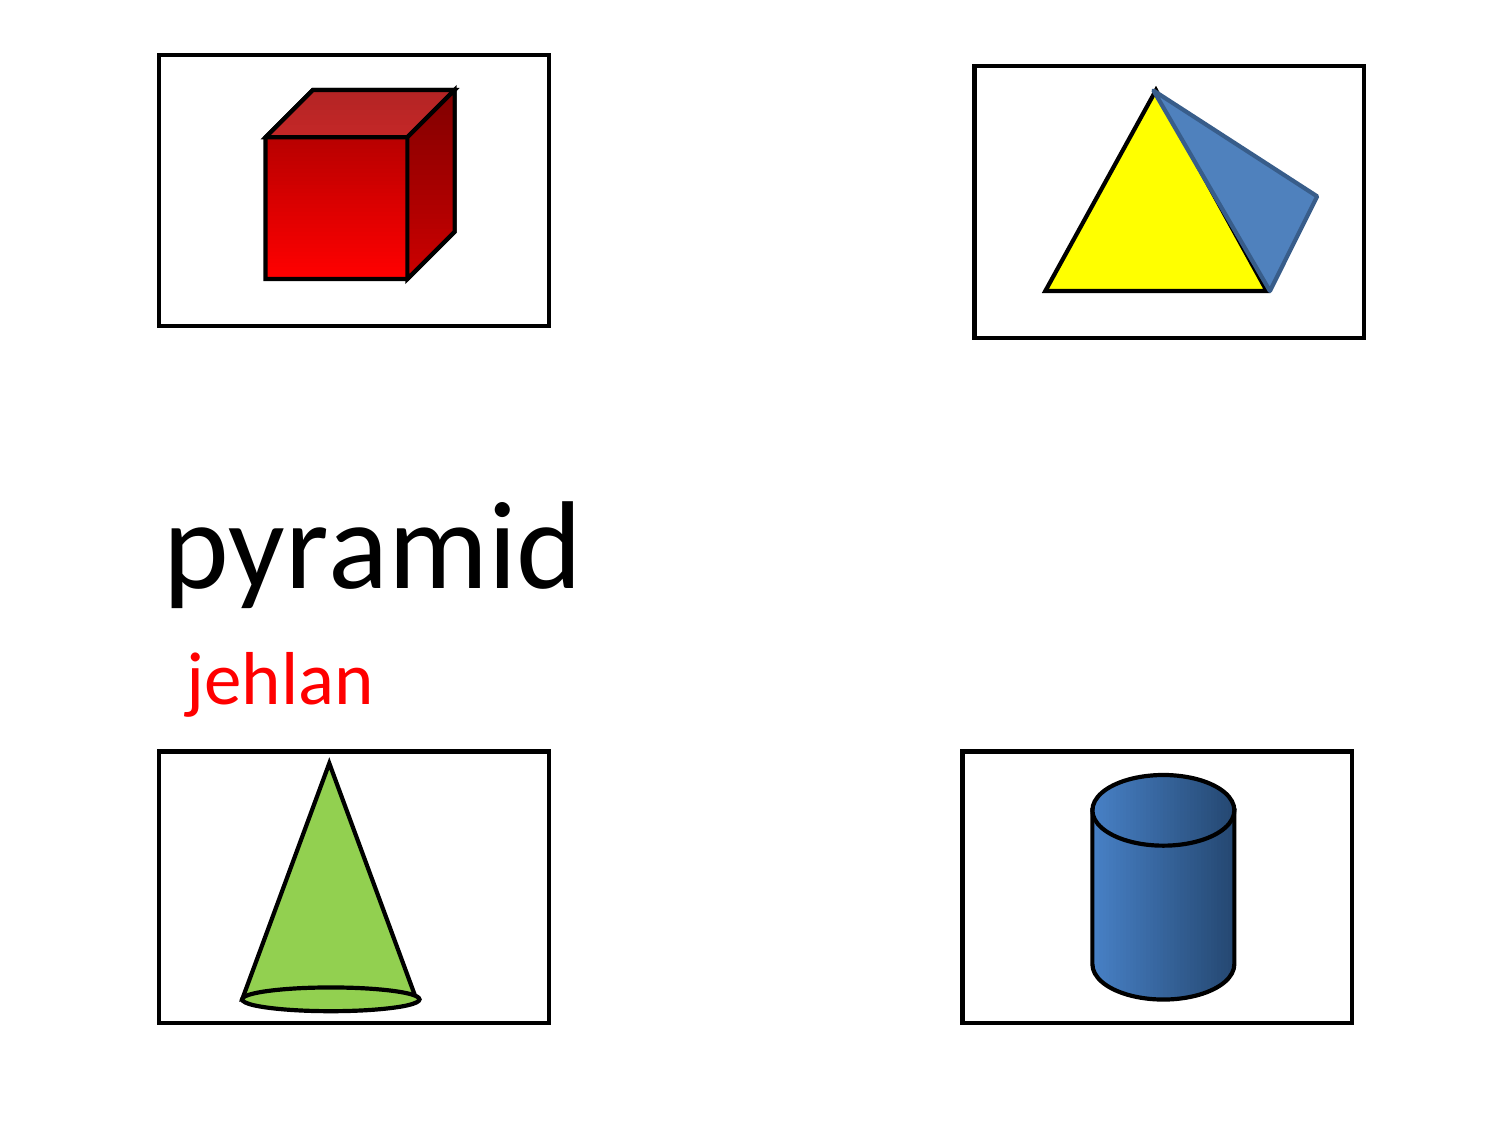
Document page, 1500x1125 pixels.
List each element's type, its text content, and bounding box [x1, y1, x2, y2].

text_box CV [974, 66, 1364, 339]
text_box [1092, 774, 1235, 1000]
text_box [159, 54, 550, 327]
text_box CV [159, 751, 549, 1024]
text_box CV [962, 751, 1353, 1024]
text_box [242, 763, 420, 1012]
text_box [1045, 90, 1318, 292]
text_box pyramid [148, 456, 638, 622]
text_box jehlan [171, 621, 390, 728]
